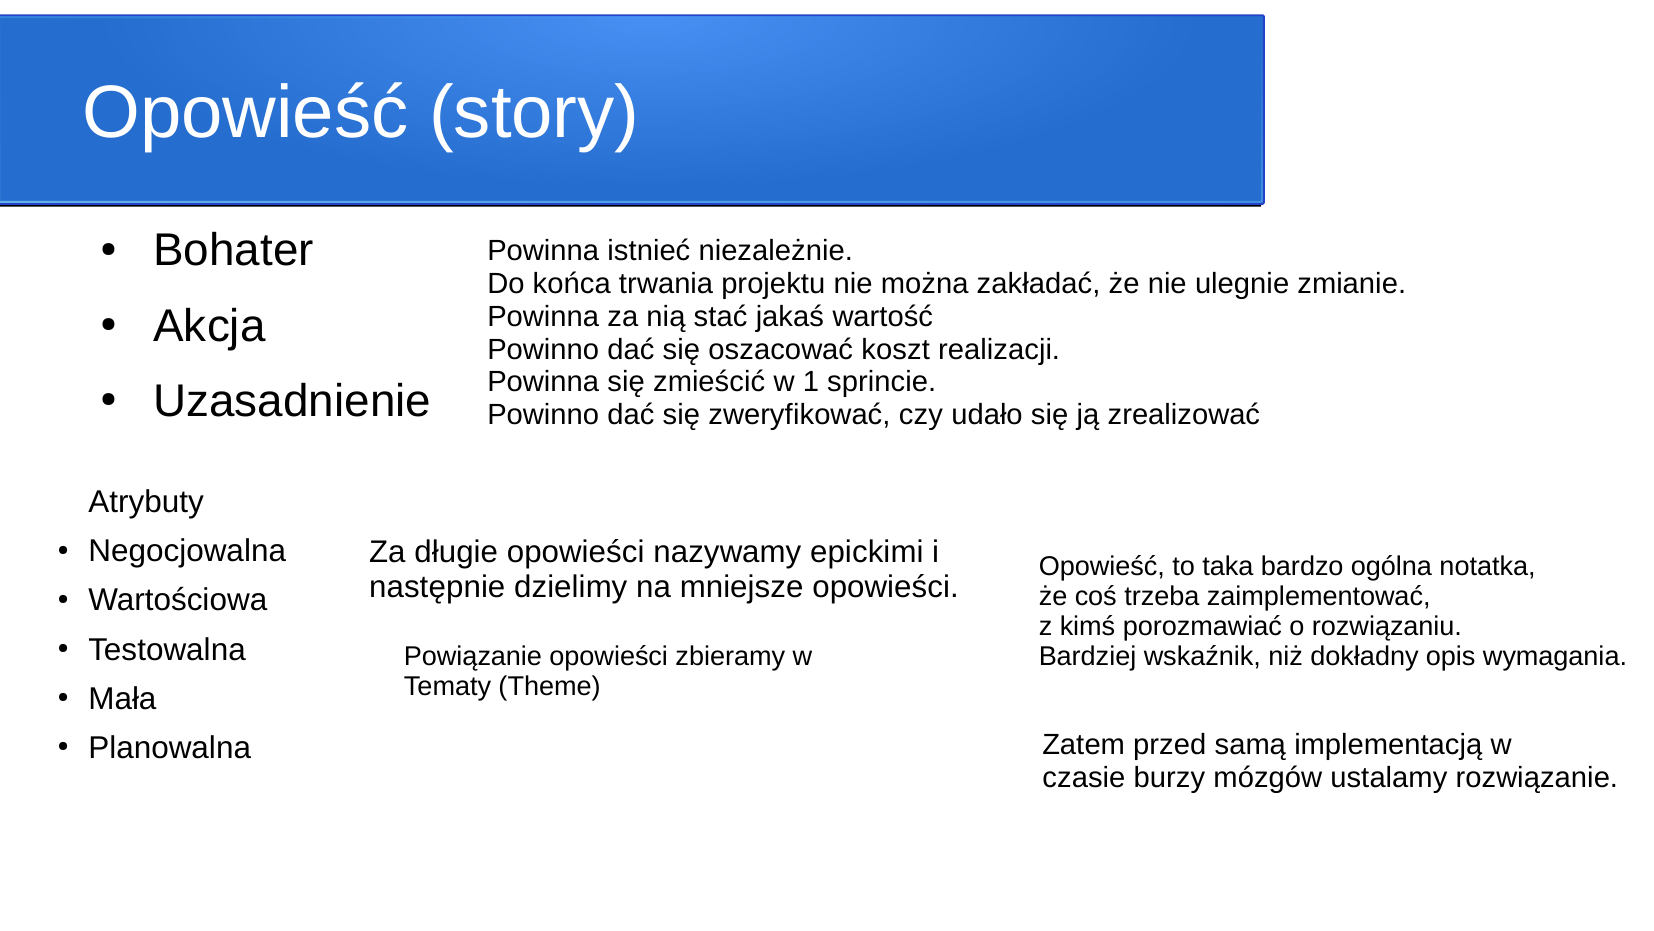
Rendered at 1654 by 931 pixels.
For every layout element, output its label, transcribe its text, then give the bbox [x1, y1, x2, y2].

text_box Powinna istnieć niezależnie. Do końca trwania projektu nie można zakładać, że nie ulegnie zmianie. Powinna za nią stać jakaś wartość Powinno dać się oszacować koszt realizacji. Powinna się zmieścić w 1 sprincie. Powinno dać się zweryfikować, czy udało się ją zrealizować [472, 226, 1512, 438]
title Opowieść (story) [82, 35, 1235, 189]
list Bohater Akcja Uzasadnienie [372, 626, 809, 764]
text_box Za długie opowieści nazywamy epickimi i następnie dzielimy na mniejsze opowieści. [354, 485, 1087, 626]
list Bohater Akcja Uzasadnienie [82, 224, 809, 485]
list Atrybuty Negocjowalna Wartościowa Testowalna Mała Planowalna [47, 484, 372, 768]
text_box Powiązanie opowieści zbieramy w Tematy (Theme) [389, 633, 827, 709]
text_box Zatem przed samą implementacją w czasie burzy mózgów ustalamy rozwiązanie. [1027, 720, 1630, 801]
text_box Opowieść, to taka bardzo ogólna notatka, że coś trzeba zaimplementować, z kimś porozmawiać o rozwiązaniu. Bardziej wskaźnik, niż dokładny opis wymagania. [1024, 543, 1642, 680]
